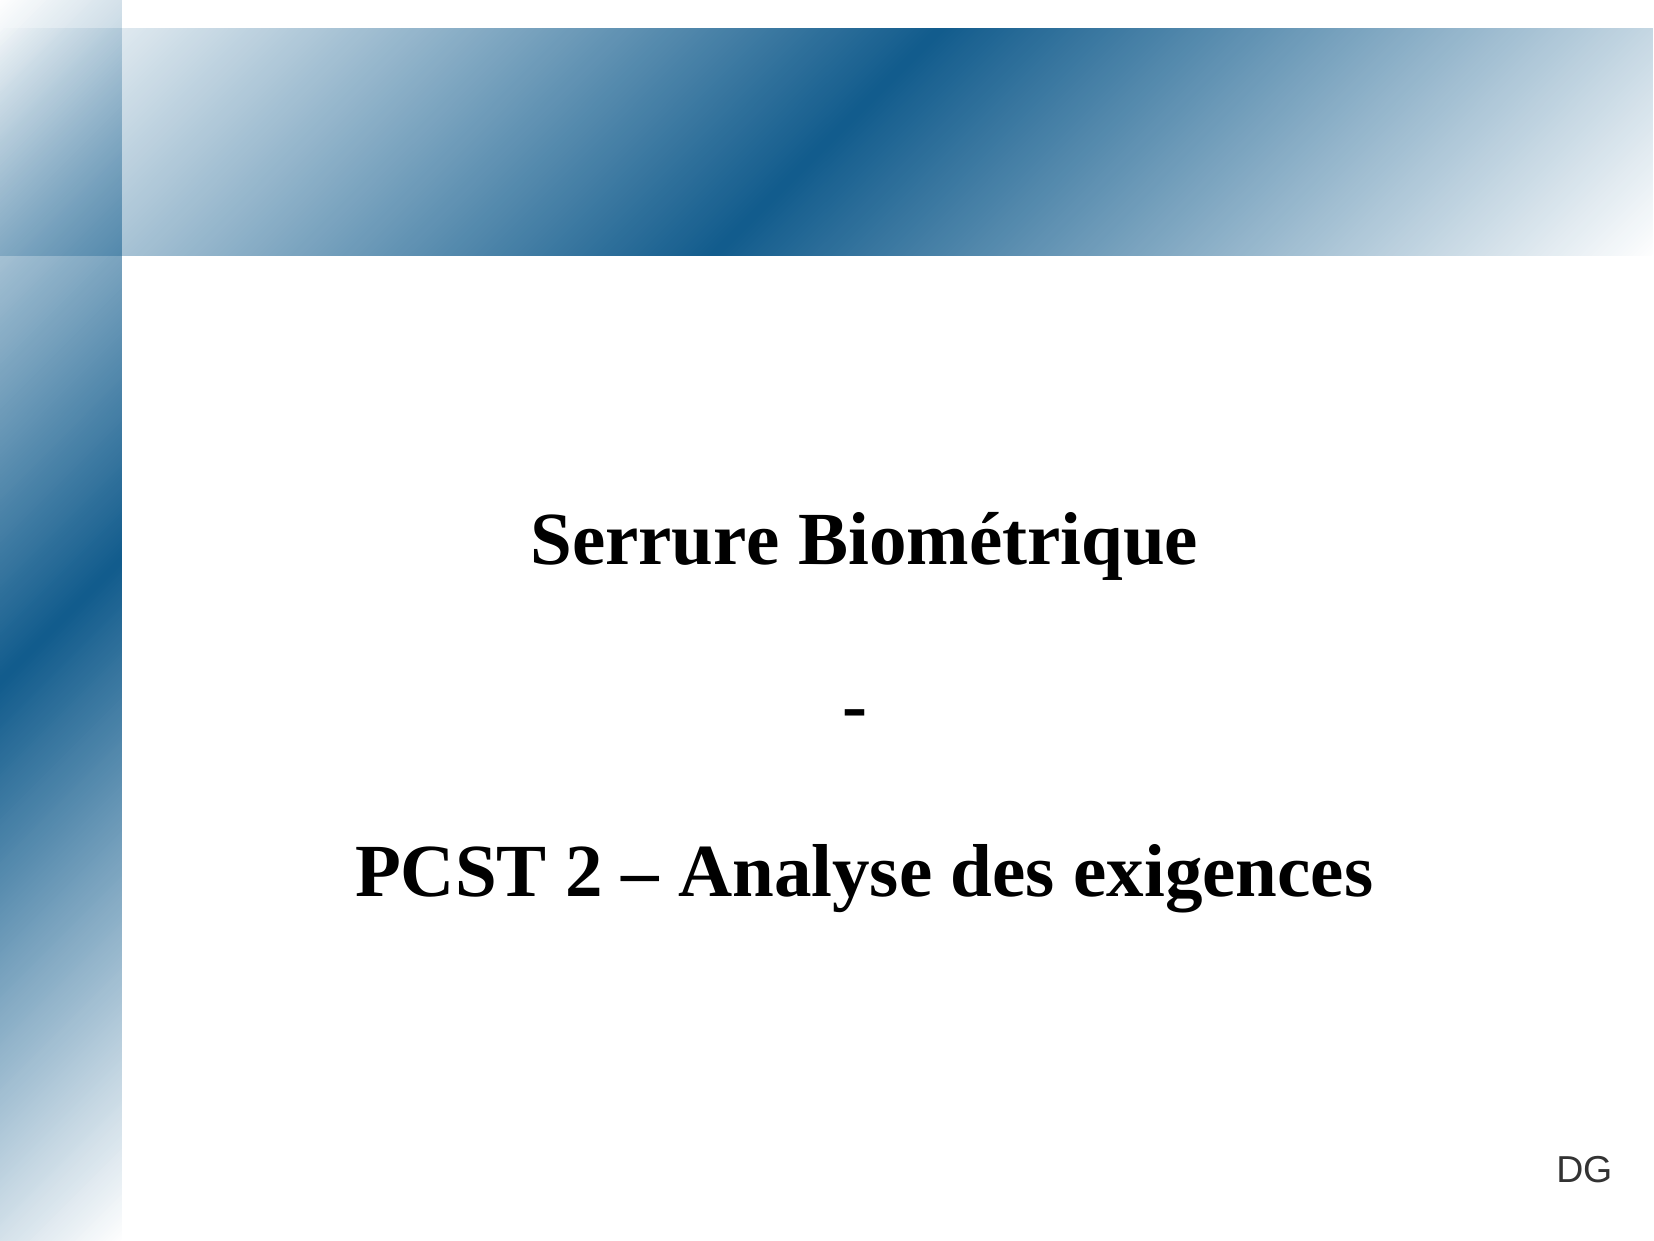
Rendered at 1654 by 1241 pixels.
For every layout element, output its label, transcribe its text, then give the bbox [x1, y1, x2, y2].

subtitle Serrure Biométrique - PCST 2 – Analyse des exigences [127, 323, 1603, 1088]
title DG [112, 1125, 1613, 1214]
